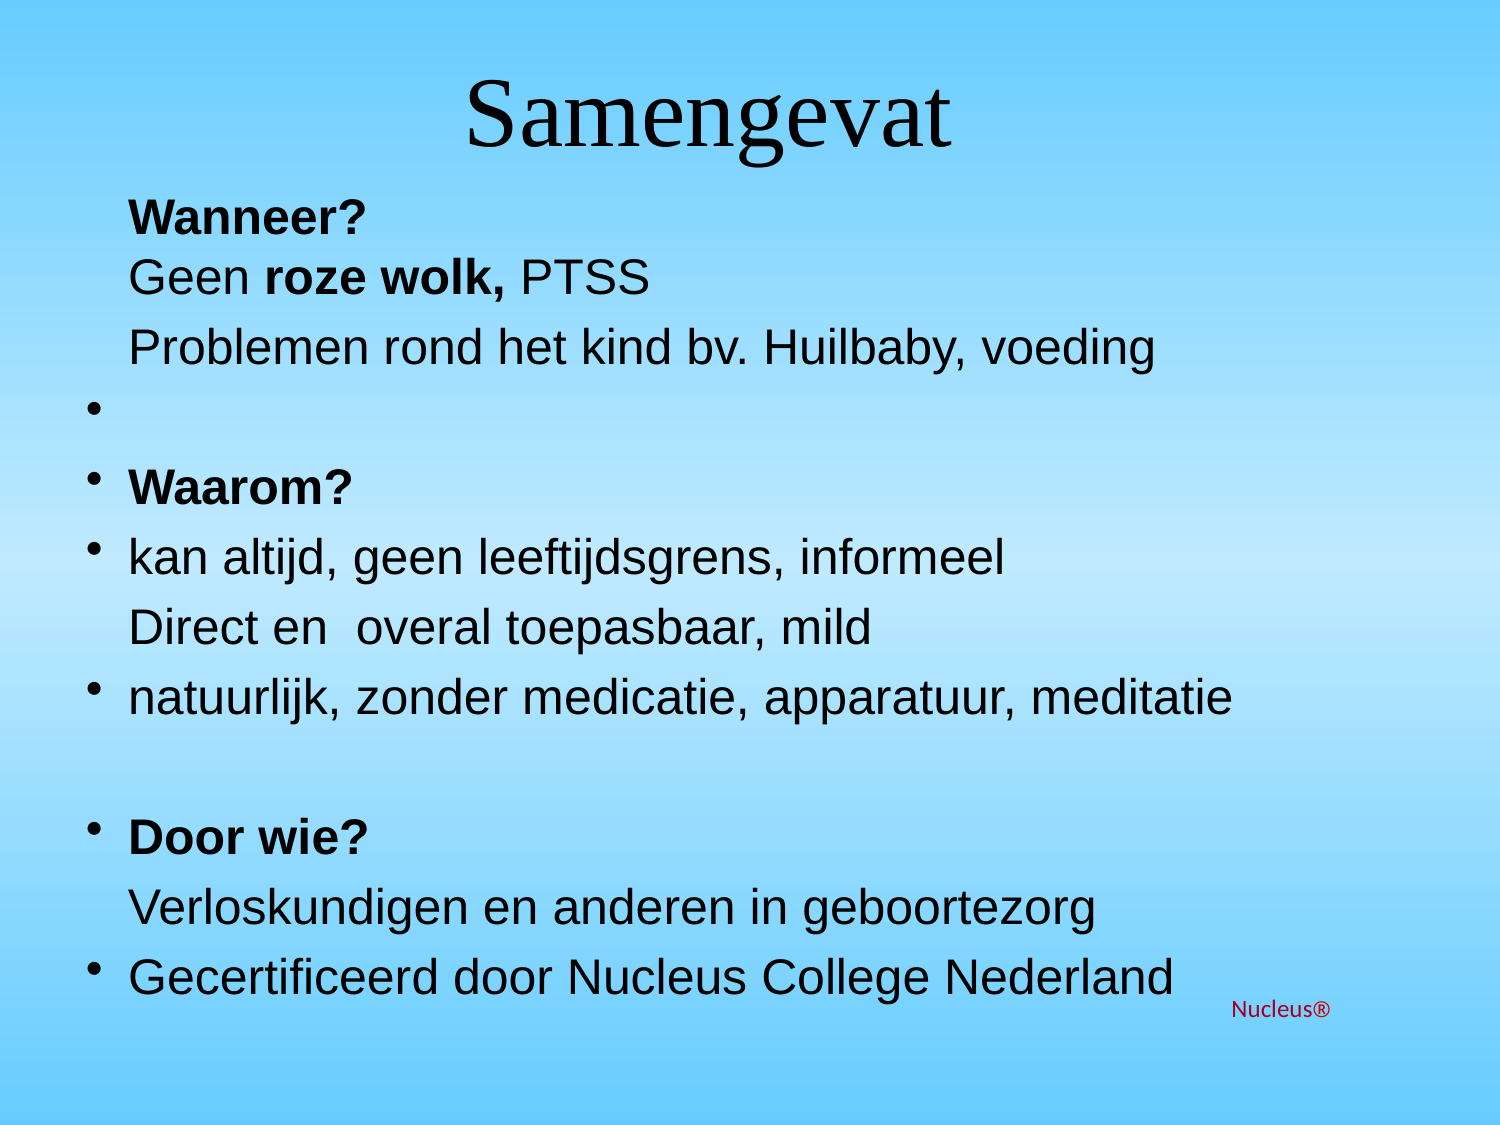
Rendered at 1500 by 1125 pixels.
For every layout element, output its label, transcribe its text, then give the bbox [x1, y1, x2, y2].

text_box Nucleus® [1216, 972, 1367, 1033]
list Wanneer? Geen roze wolk, PTSS Problemen rond het kind bv. Huilbaby, voeding Waarom? kan altijd, geen leeftijdsgrens, informeel Direct en overal toepasbaar, mild natuurlijk, zonder medicatie, apparatuur, meditatie Door wie? Verloskundigen en anderen in geboortezorg Gecertificeerd door Nucleus College Nederland [70, 177, 1417, 1006]
title Samengevat [117, 59, 1300, 154]
